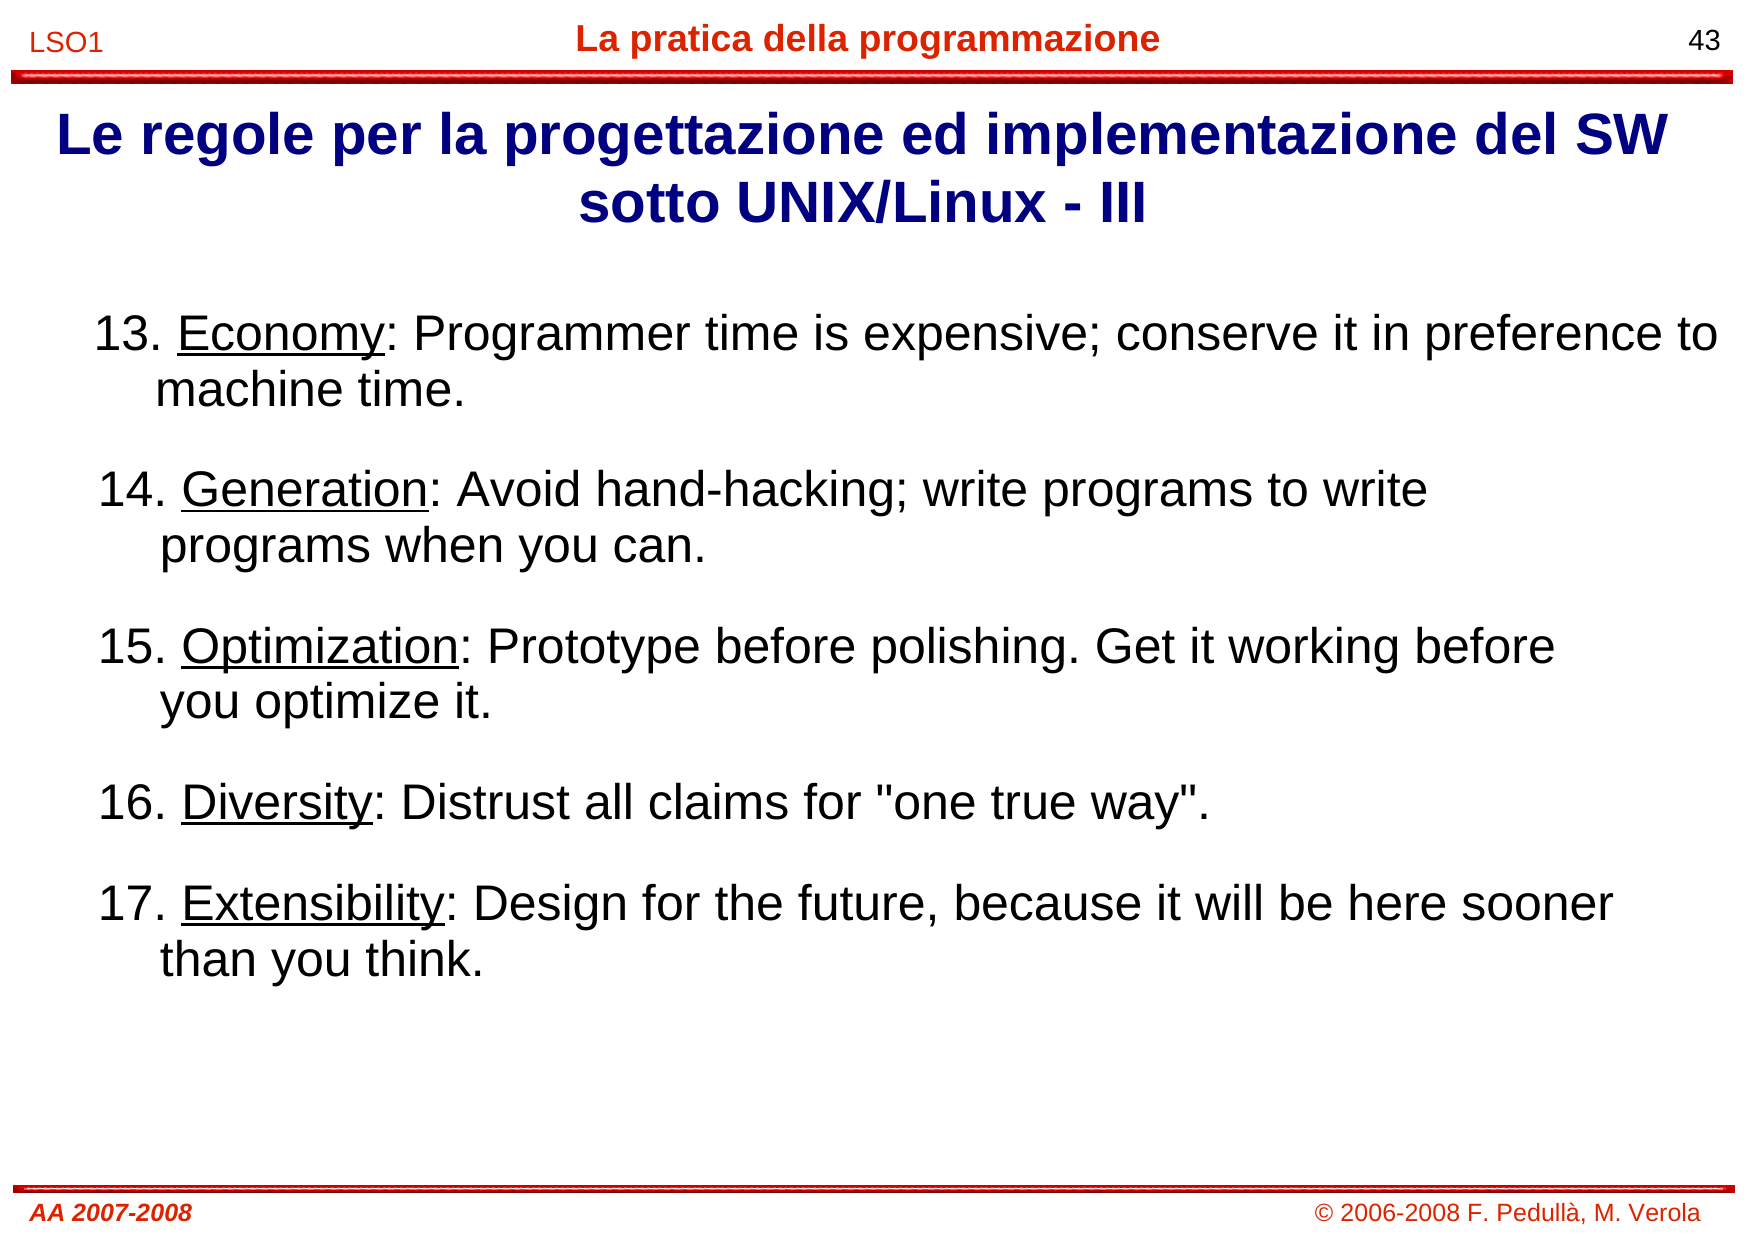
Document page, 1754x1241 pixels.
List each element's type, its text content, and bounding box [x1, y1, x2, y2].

list 13. Economy: Programmer time is expensive; conserve it in preference to machine time. 14. Generation: Avoid hand-hacking; write programs to write programs when you can. 15. Optimization: Prototype before polishing. Get it working before you optimize it. 16. Diversity: Distrust all claims for "one true way". 17. Extensibility: Design for the future, because it will be here sooner than you think. [89, 304, 1645, 1134]
text_box Le regole per la progettazione ed implementazione del SW sotto UNIX/Linux - III [51, 98, 1676, 235]
picture [13, 1185, 1735, 1193]
picture [11, 70, 1733, 84]
